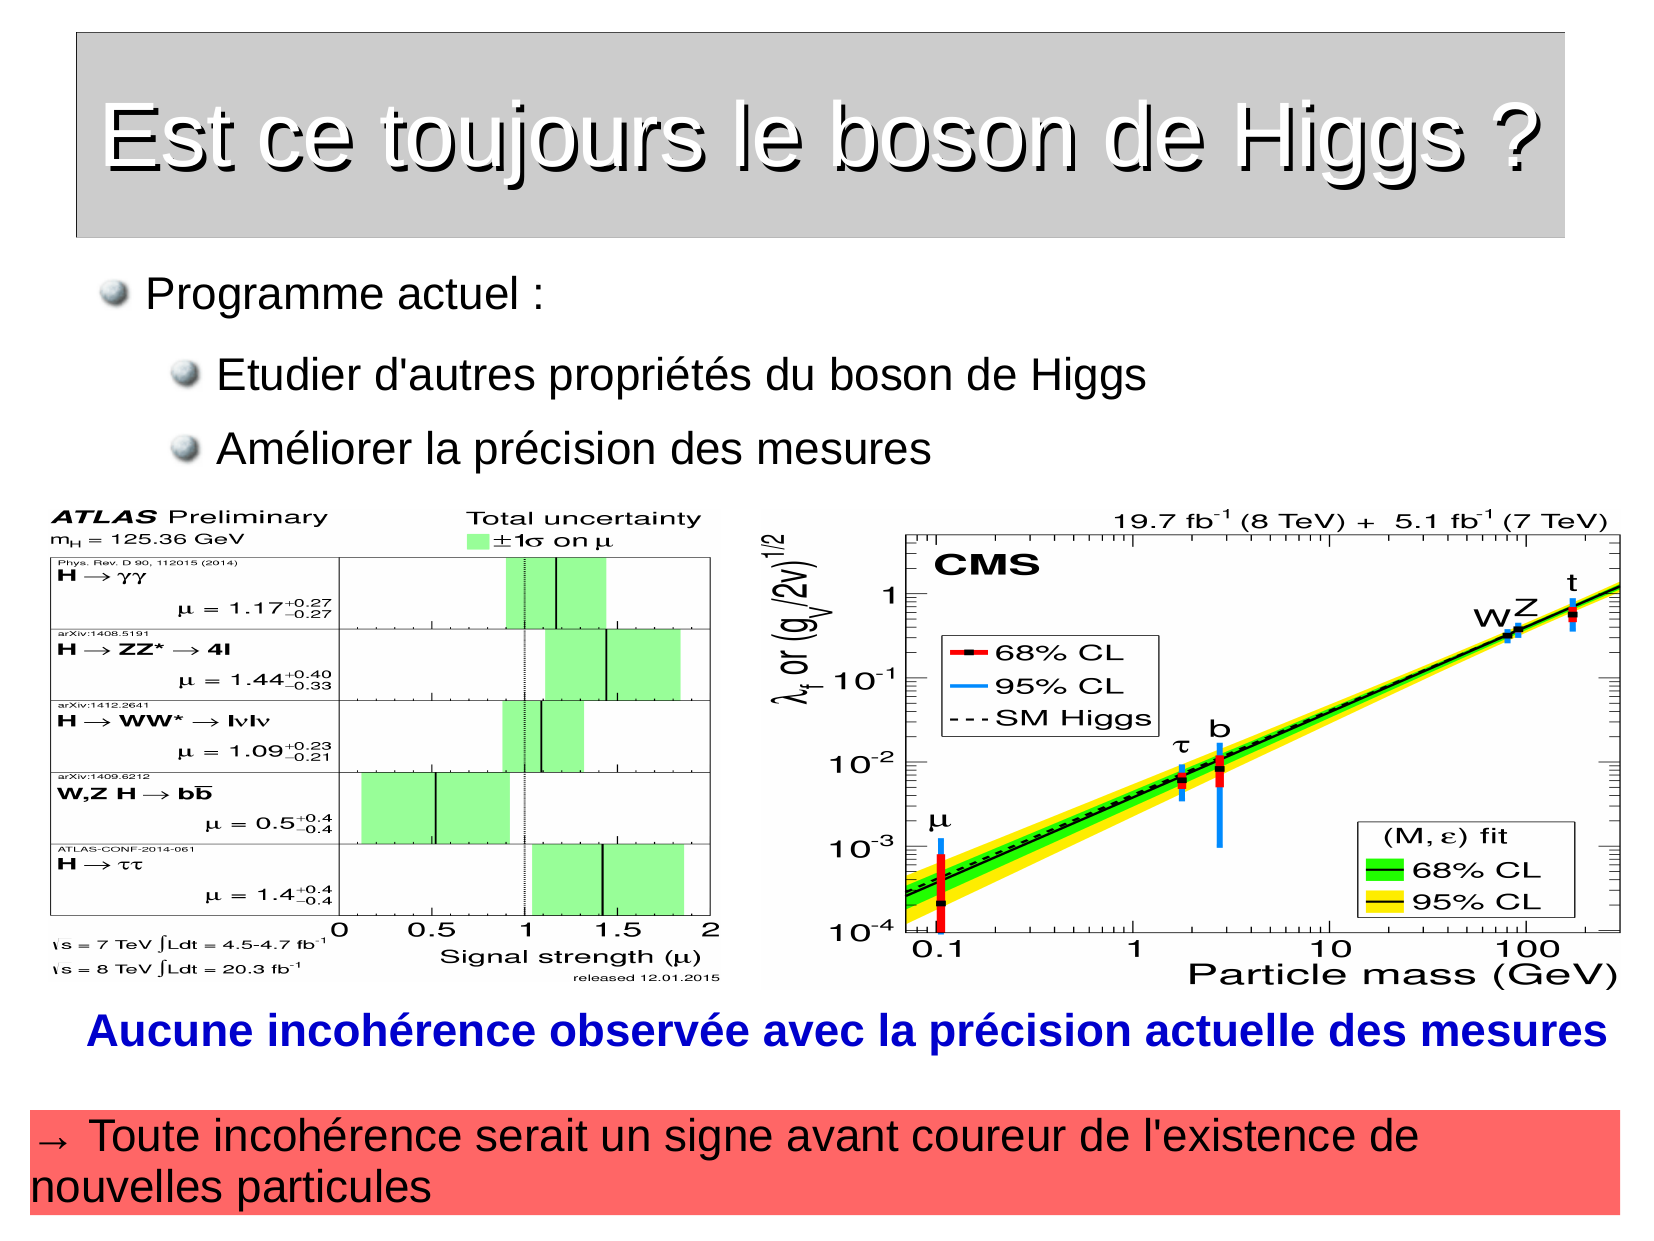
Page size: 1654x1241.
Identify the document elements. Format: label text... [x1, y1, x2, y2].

title Est ce toujours le boson de Higgs ? [76, 32, 1565, 238]
picture [761, 509, 1621, 991]
picture [48, 509, 721, 982]
list Aucune incohérence observée avec la précision actuelle des mesures [15, 1005, 1621, 1066]
list Programme actuel : Etudier d'autres propriétés du boson de Higgs Améliorer la précision des mesures [75, 267, 1621, 346]
picture [163, 356, 206, 392]
list → Toute incohérence serait un signe avant coureur de l'existence de nouvelles particules [30, 1110, 1621, 1216]
picture [163, 431, 206, 467]
